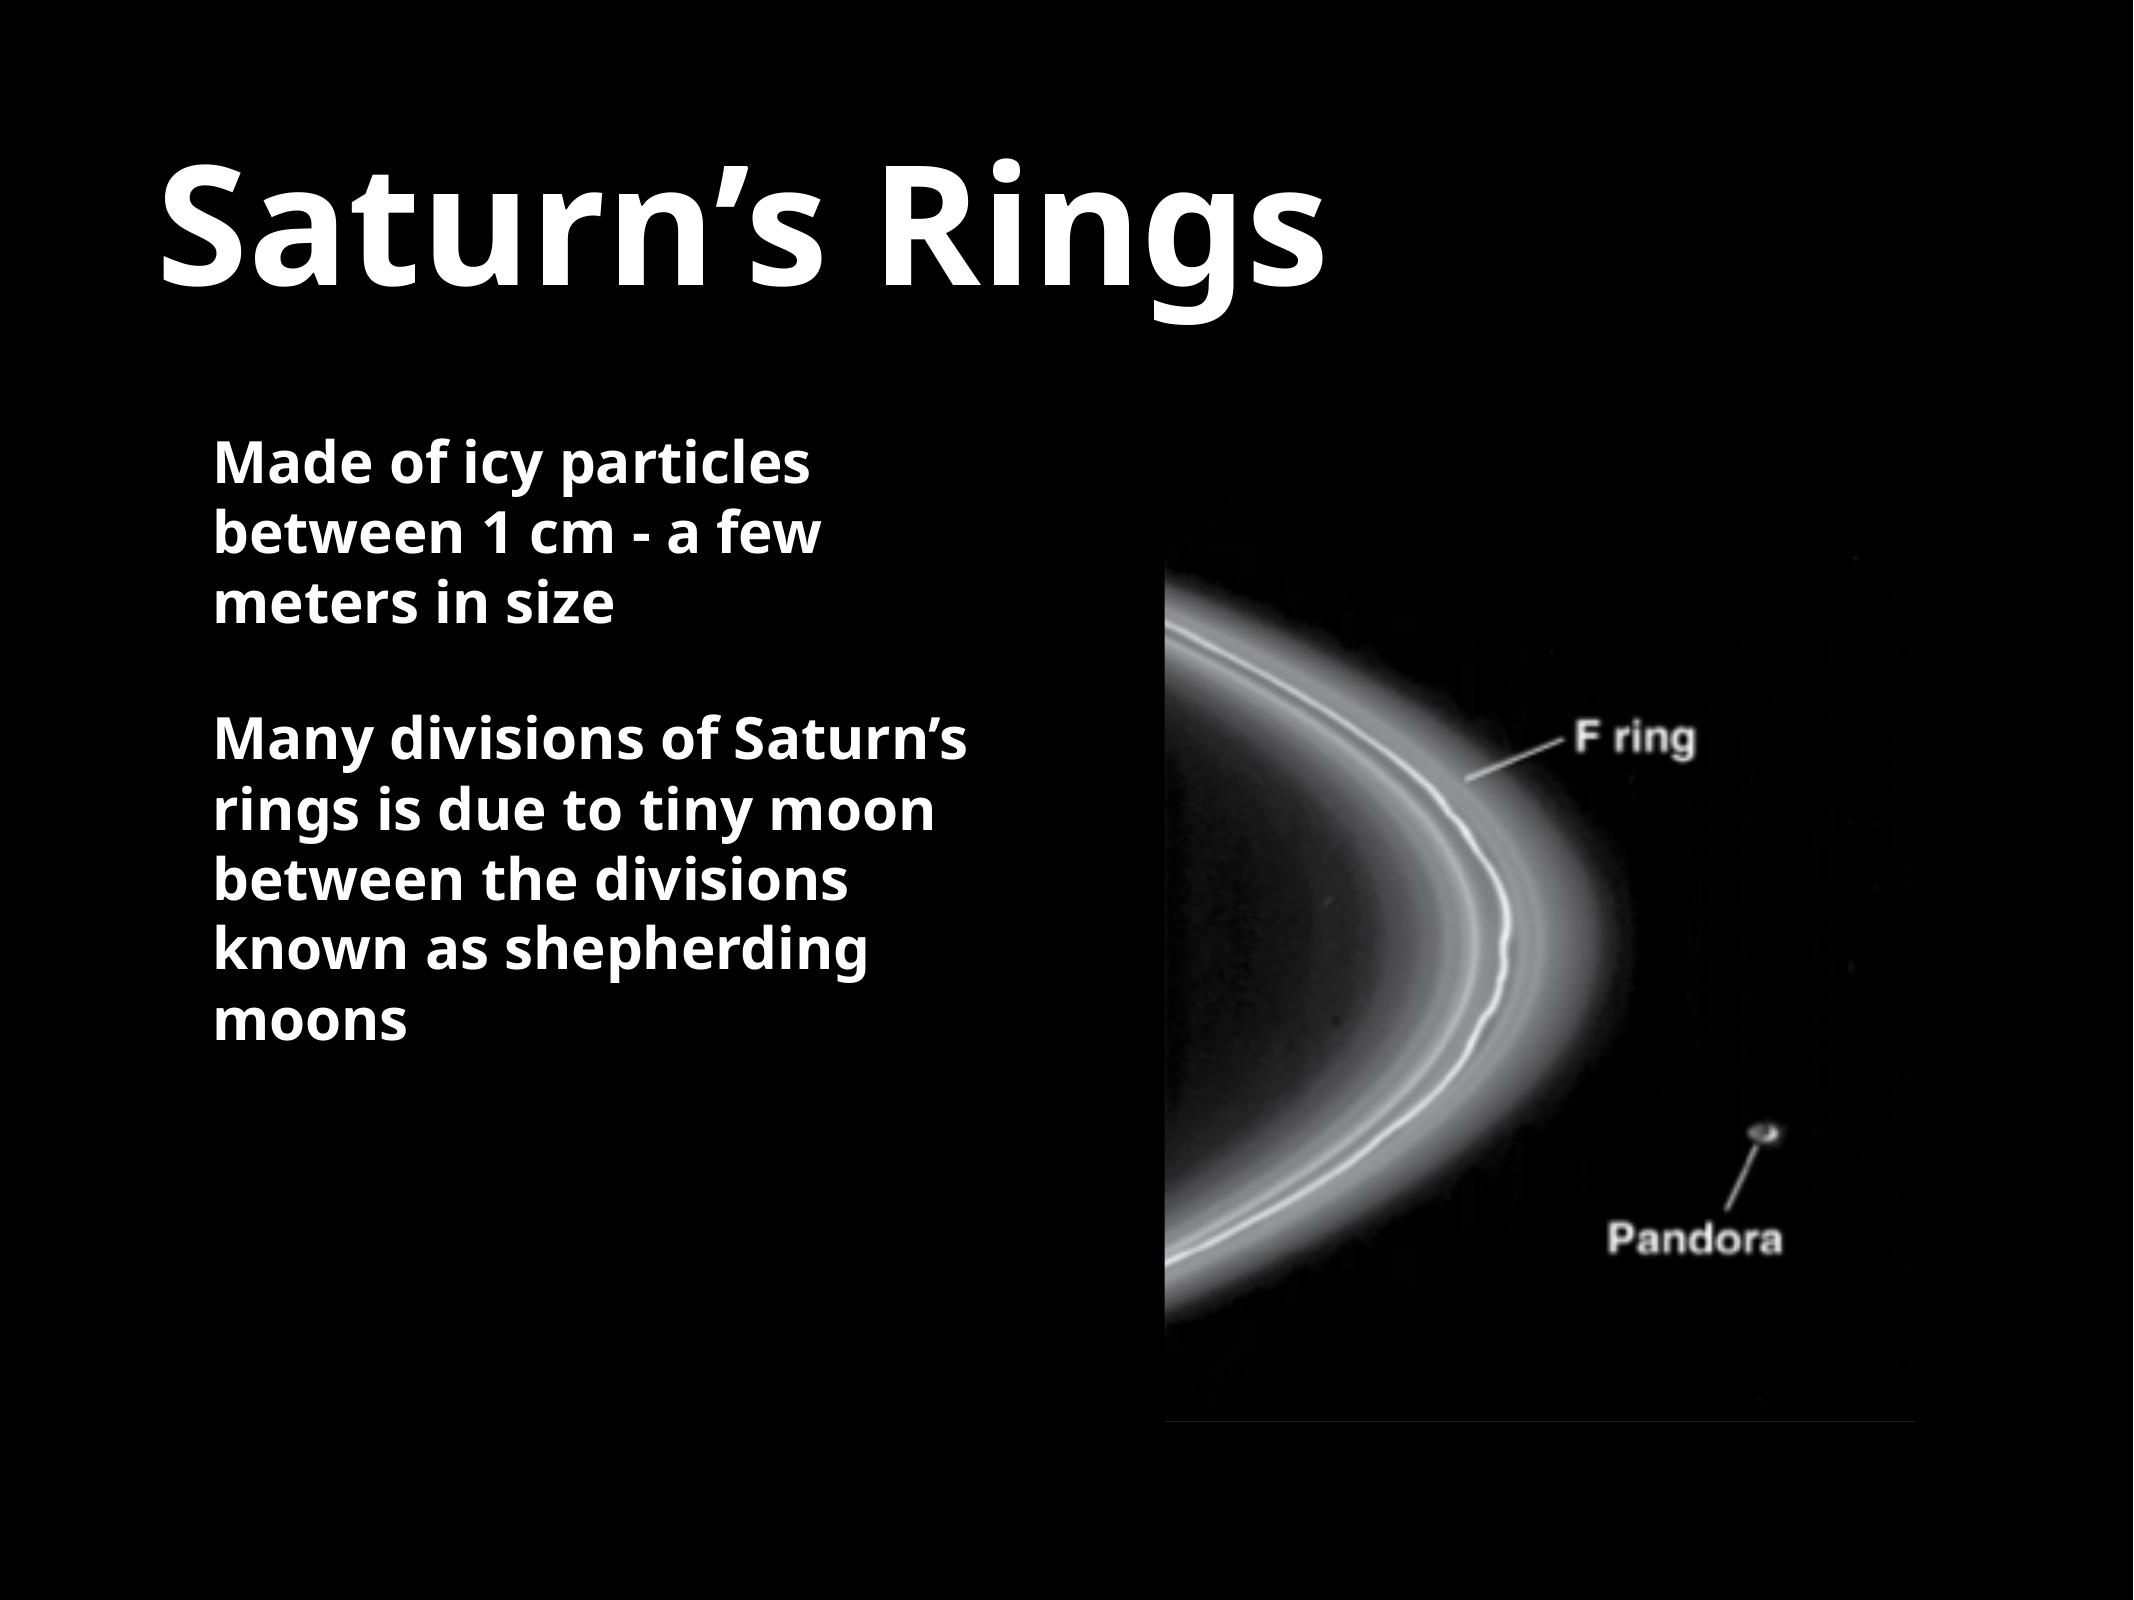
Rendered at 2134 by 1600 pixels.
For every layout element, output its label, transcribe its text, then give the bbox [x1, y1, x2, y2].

title Saturn’s Rings [156, 41, 1978, 396]
list Made of icy particles between 1 cm - a few meters in size Many divisions of Saturn’s rings is due to tiny moon between the divisions known as shepherding moons [156, 425, 1032, 1457]
picture [1164, 459, 1915, 1422]
